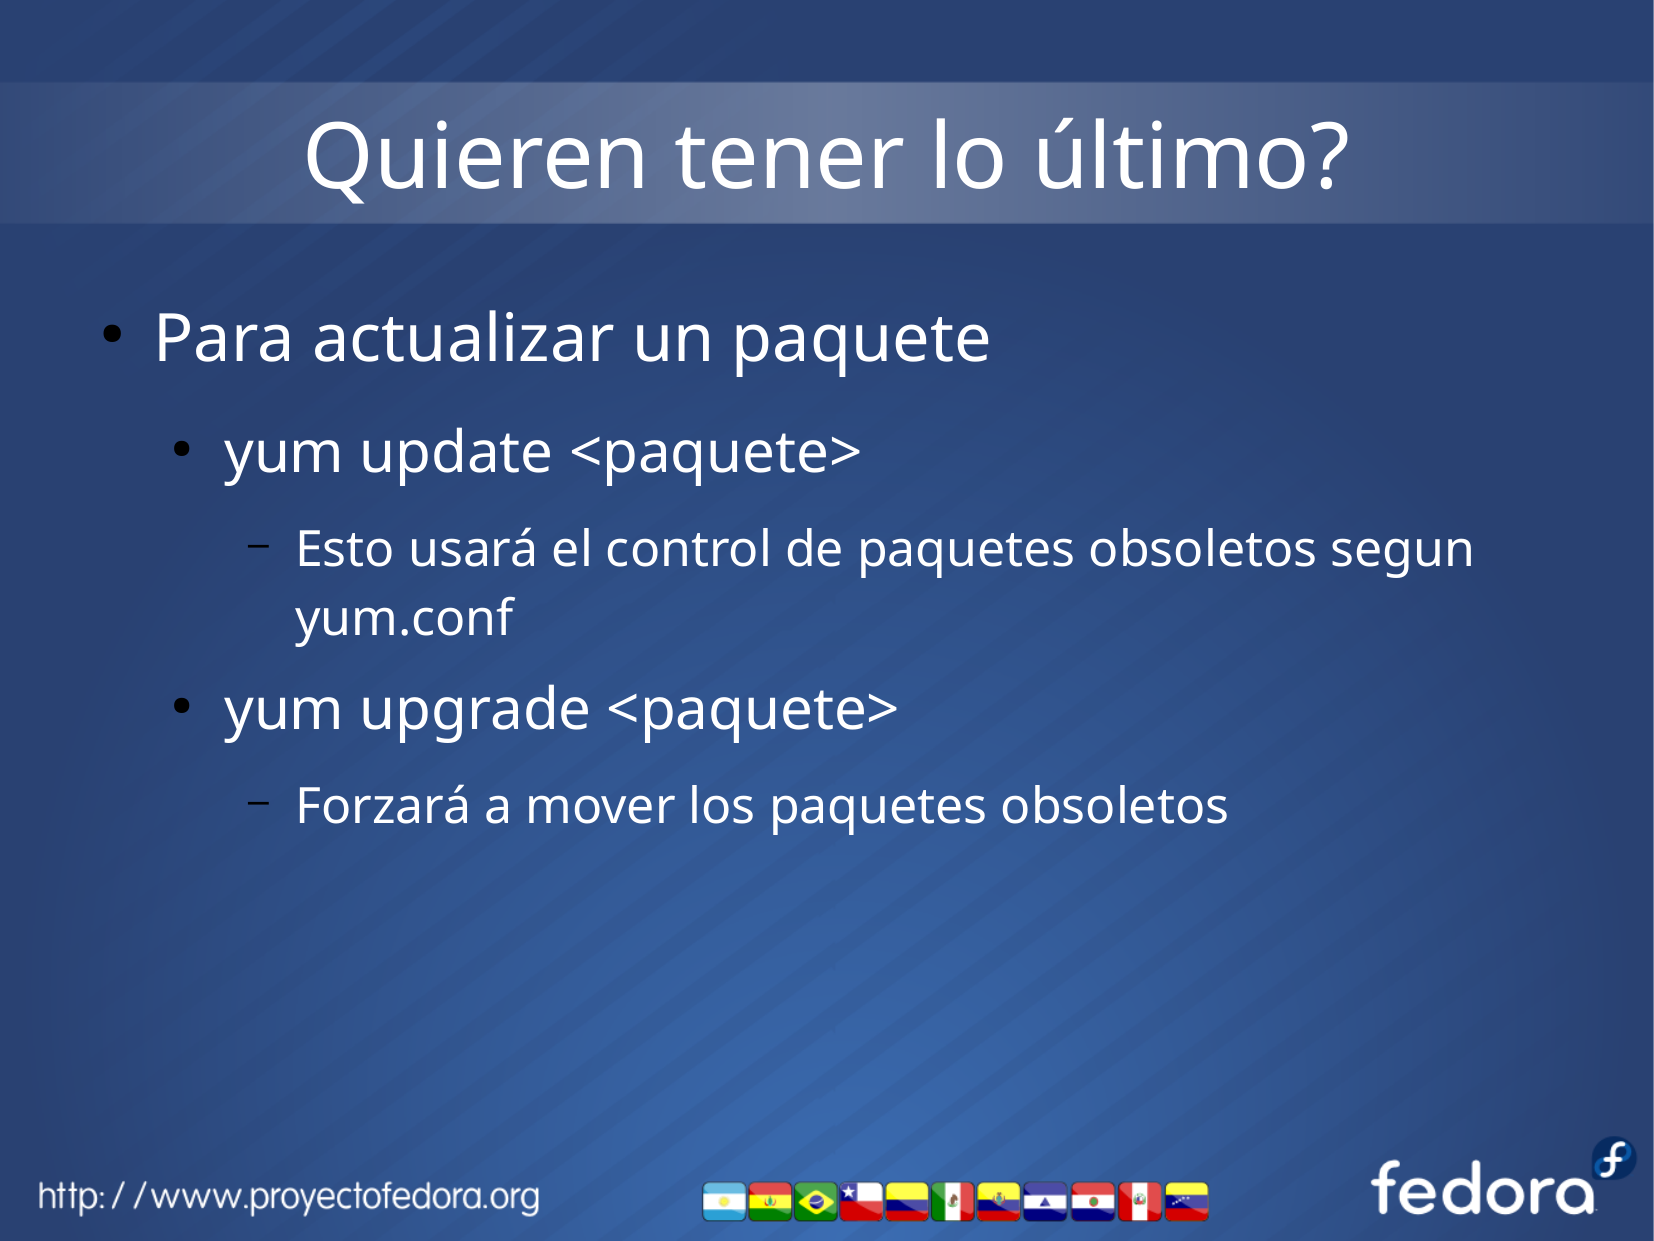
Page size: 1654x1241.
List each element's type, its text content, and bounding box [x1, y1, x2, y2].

title Quieren tener lo último? [82, 56, 1571, 250]
picture [0, 0, 1654, 1241]
list Para actualizar un paquete yum update <paquete> Esto usará el control de paquetes obsoletos segun yum.conf yum upgrade <paquete> Forzará a mover los paquetes obsoletos [82, 290, 1571, 1094]
